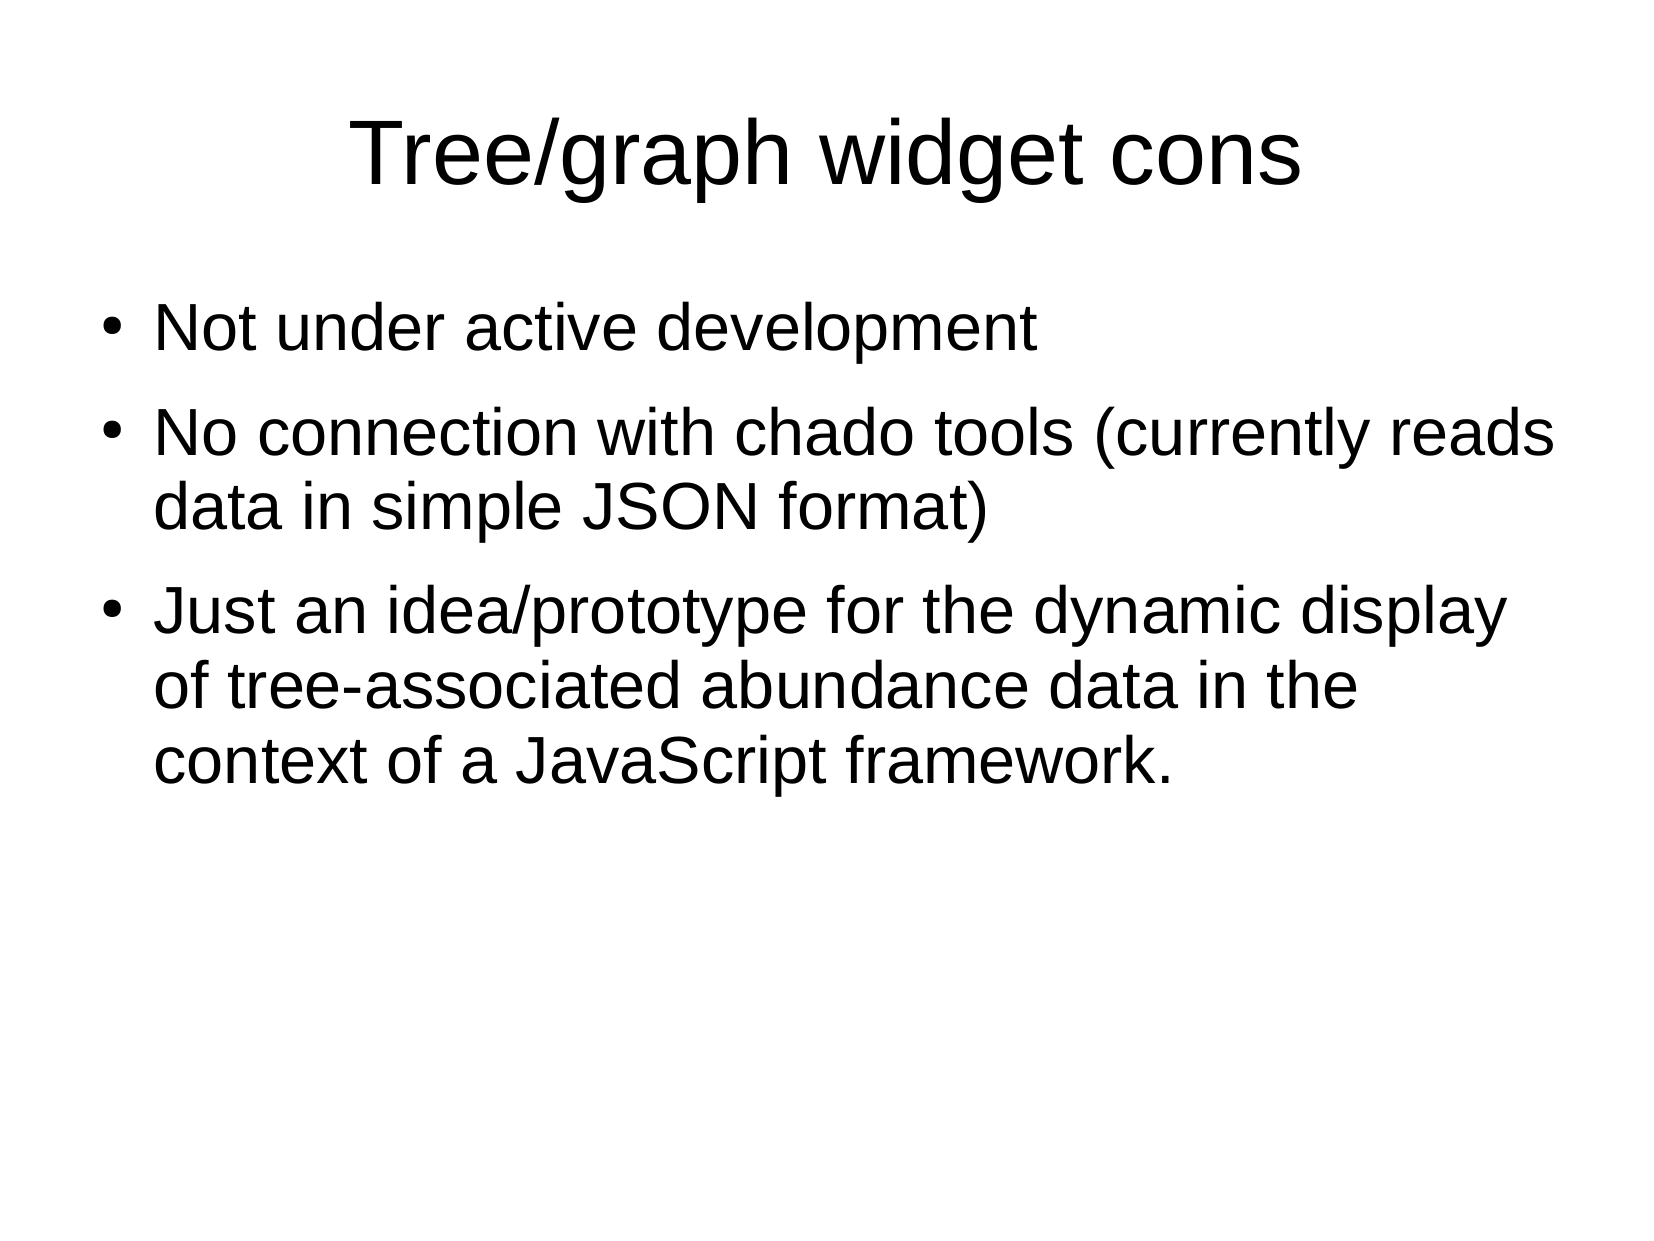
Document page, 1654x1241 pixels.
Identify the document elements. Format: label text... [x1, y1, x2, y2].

title Tree/graph widget cons [82, 56, 1571, 250]
list Not under active development No connection with chado tools (currently reads data in simple JSON format) Just an idea/prototype for the dynamic display of tree-associated abundance data in the context of a JavaScript framework. [82, 290, 1571, 1109]
